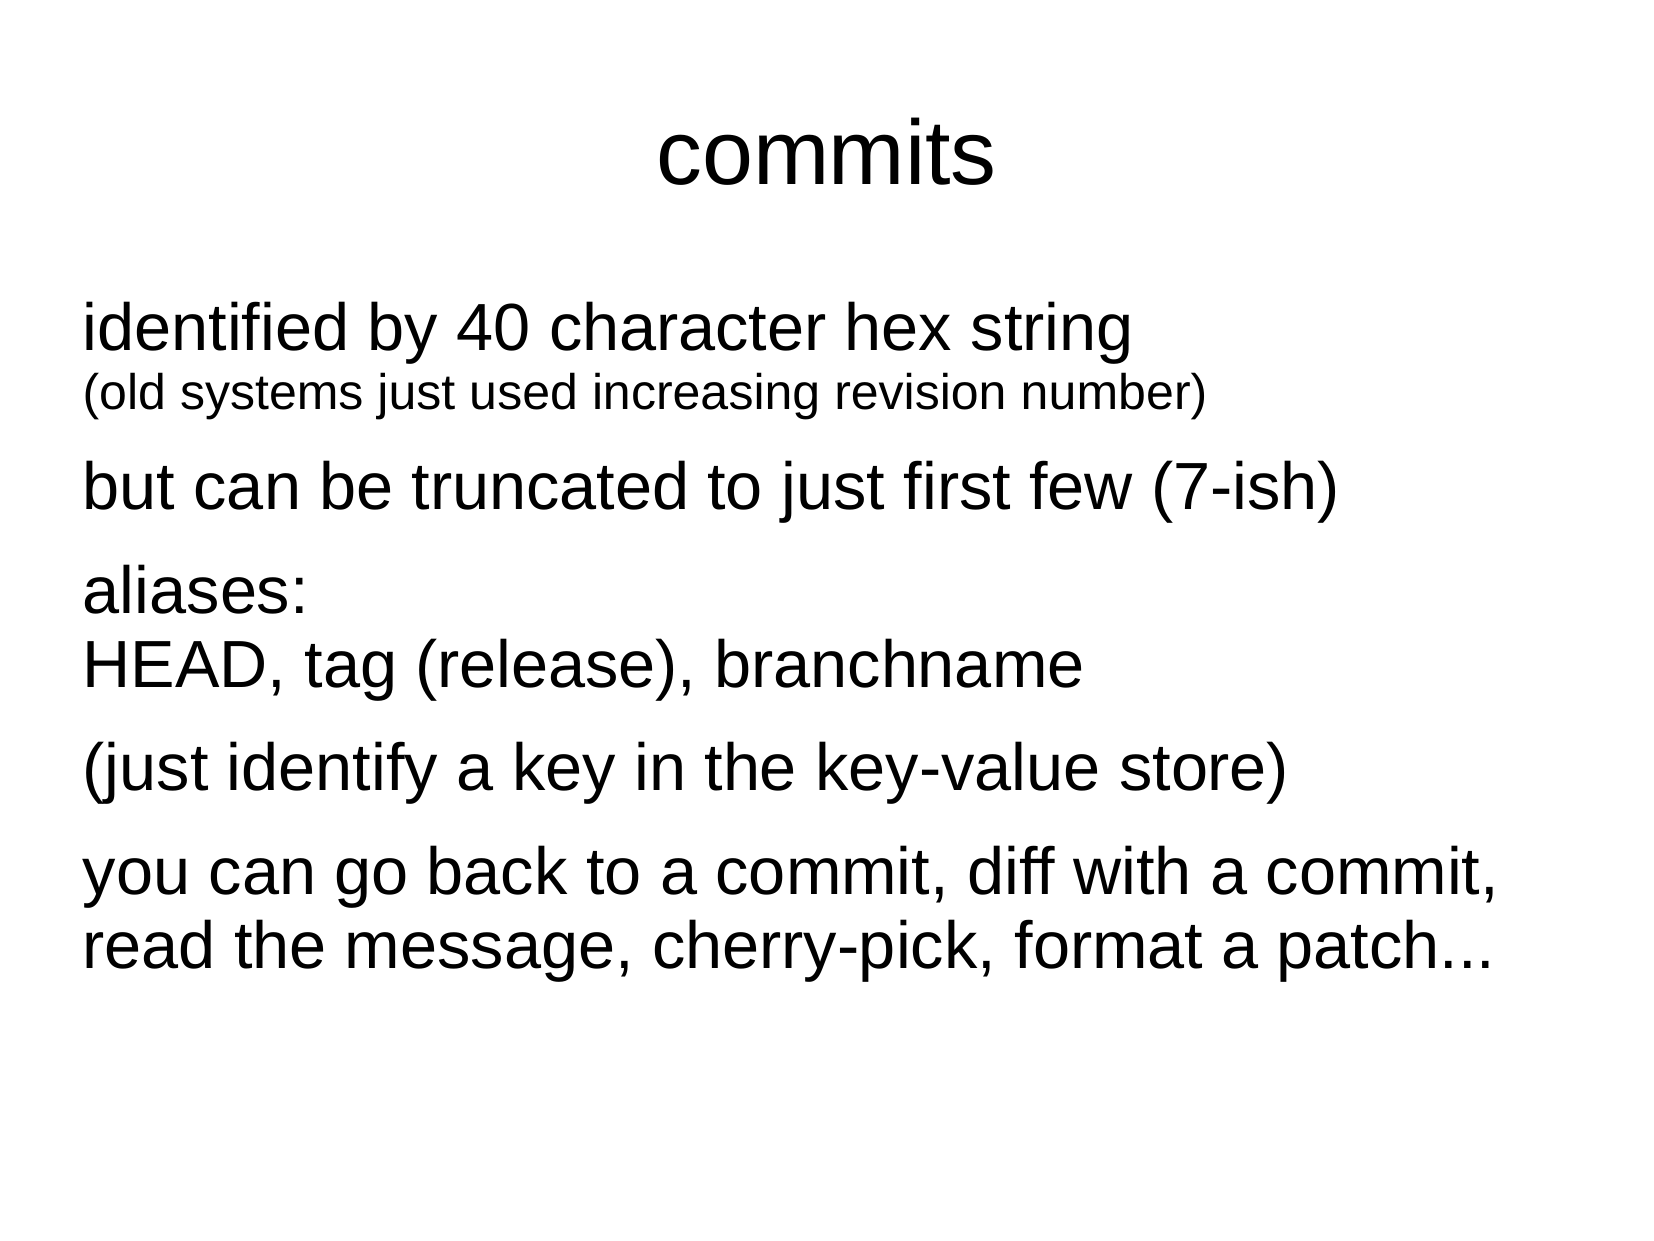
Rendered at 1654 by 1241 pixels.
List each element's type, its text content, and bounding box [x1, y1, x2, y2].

list identified by 40 character hex string (old systems just used increasing revision number) but can be truncated to just first few (7-ish) aliases: HEAD, tag (release), branchname (just identify a key in the key-value store) you can go back to a commit, diff with a commit, read the message, cherry-pick, format a patch... [82, 290, 1571, 1010]
title commits [82, 49, 1571, 257]
